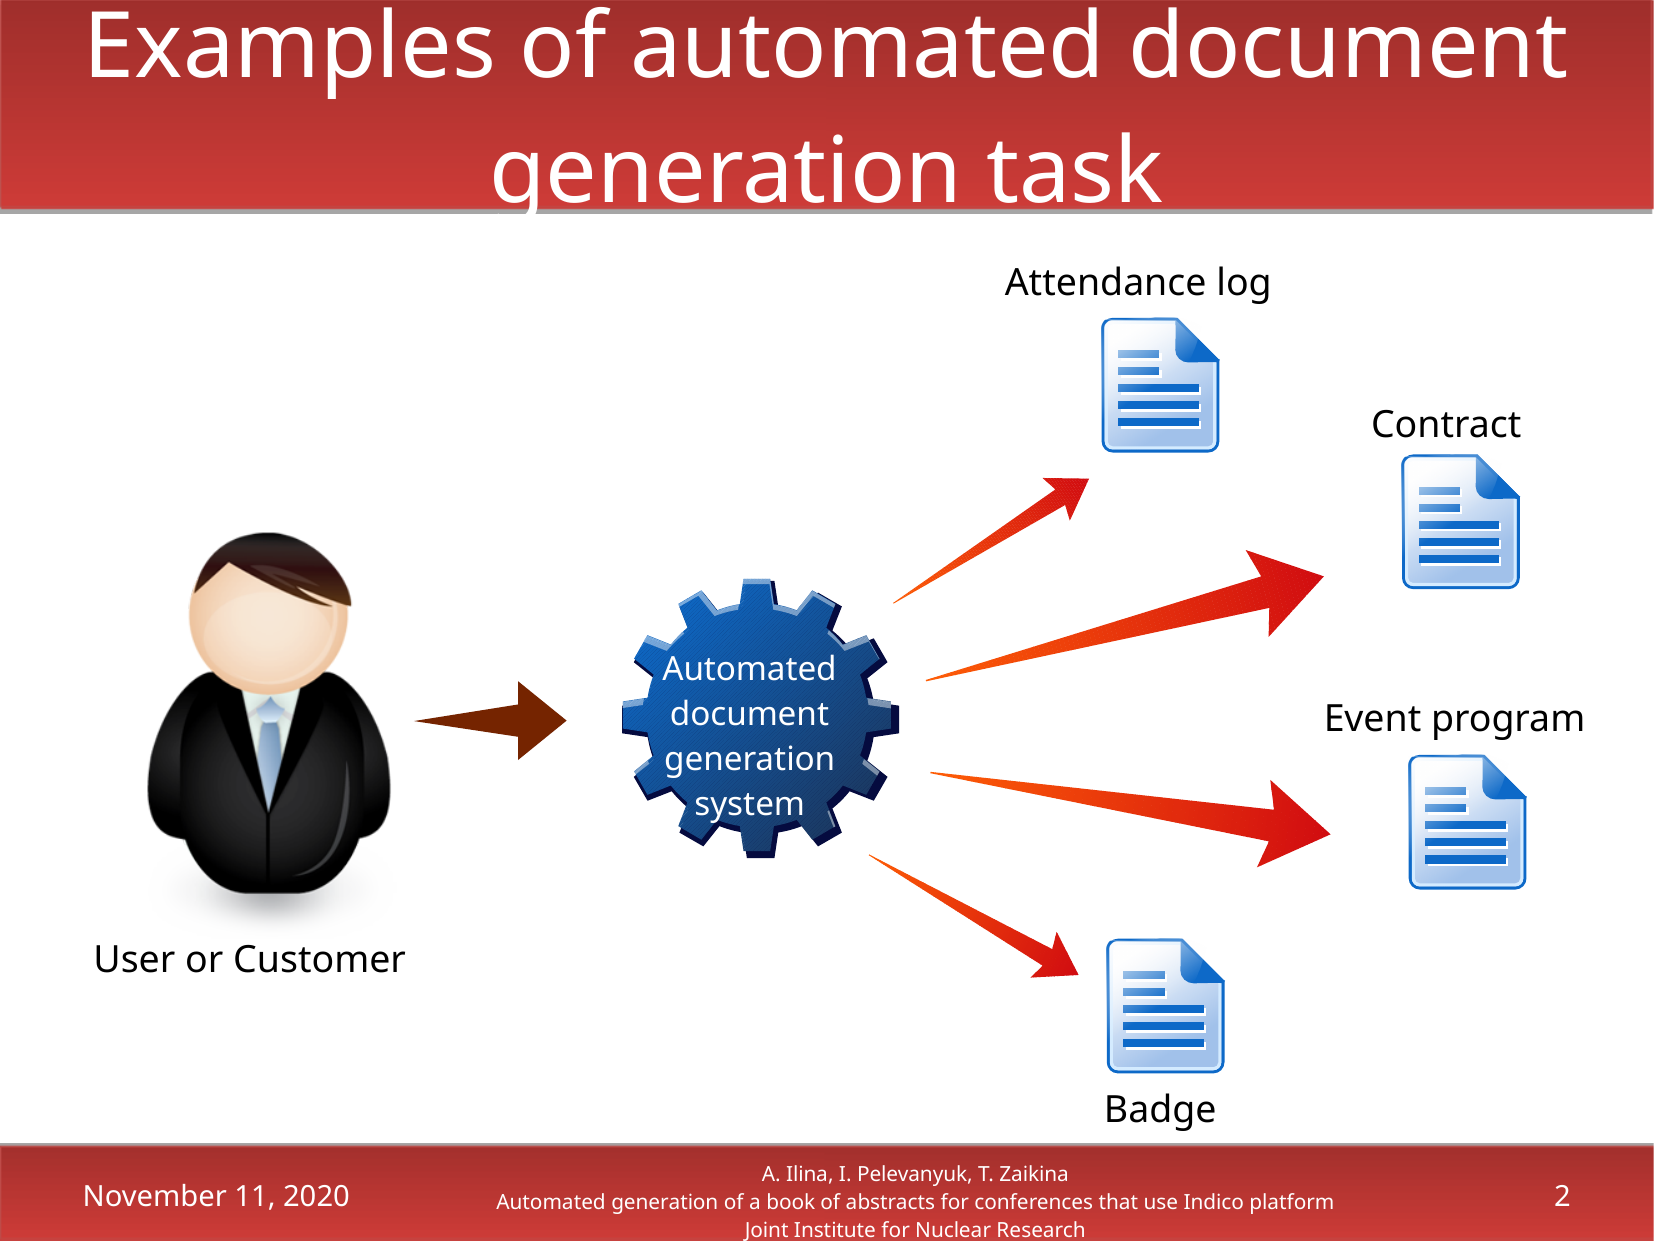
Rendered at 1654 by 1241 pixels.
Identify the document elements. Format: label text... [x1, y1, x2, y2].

title Examples of automated document generation task [59, 0, 1595, 212]
text_box Contract [1356, 389, 1548, 449]
text_box A. Ilina, I. Pelevanyuk, T. Zaikina Automated generation of a book of abstracts for conferences that use Indico platform Joint Institute for Nuclear Research [354, 1151, 1477, 1240]
picture [536, 0, 1654, 214]
text_box Attendance log [990, 248, 1305, 307]
text_box Automated document generation system [647, 637, 872, 815]
picture [0, 0, 527, 214]
picture [0, 1143, 1654, 1241]
text_box User or Customer [78, 925, 439, 984]
picture [104, 489, 567, 925]
picture [1391, 748, 1541, 897]
text_box Event program [1308, 684, 1619, 743]
text_box Badge [1089, 1075, 1239, 1134]
picture [607, 311, 1346, 1075]
picture [1384, 449, 1534, 597]
